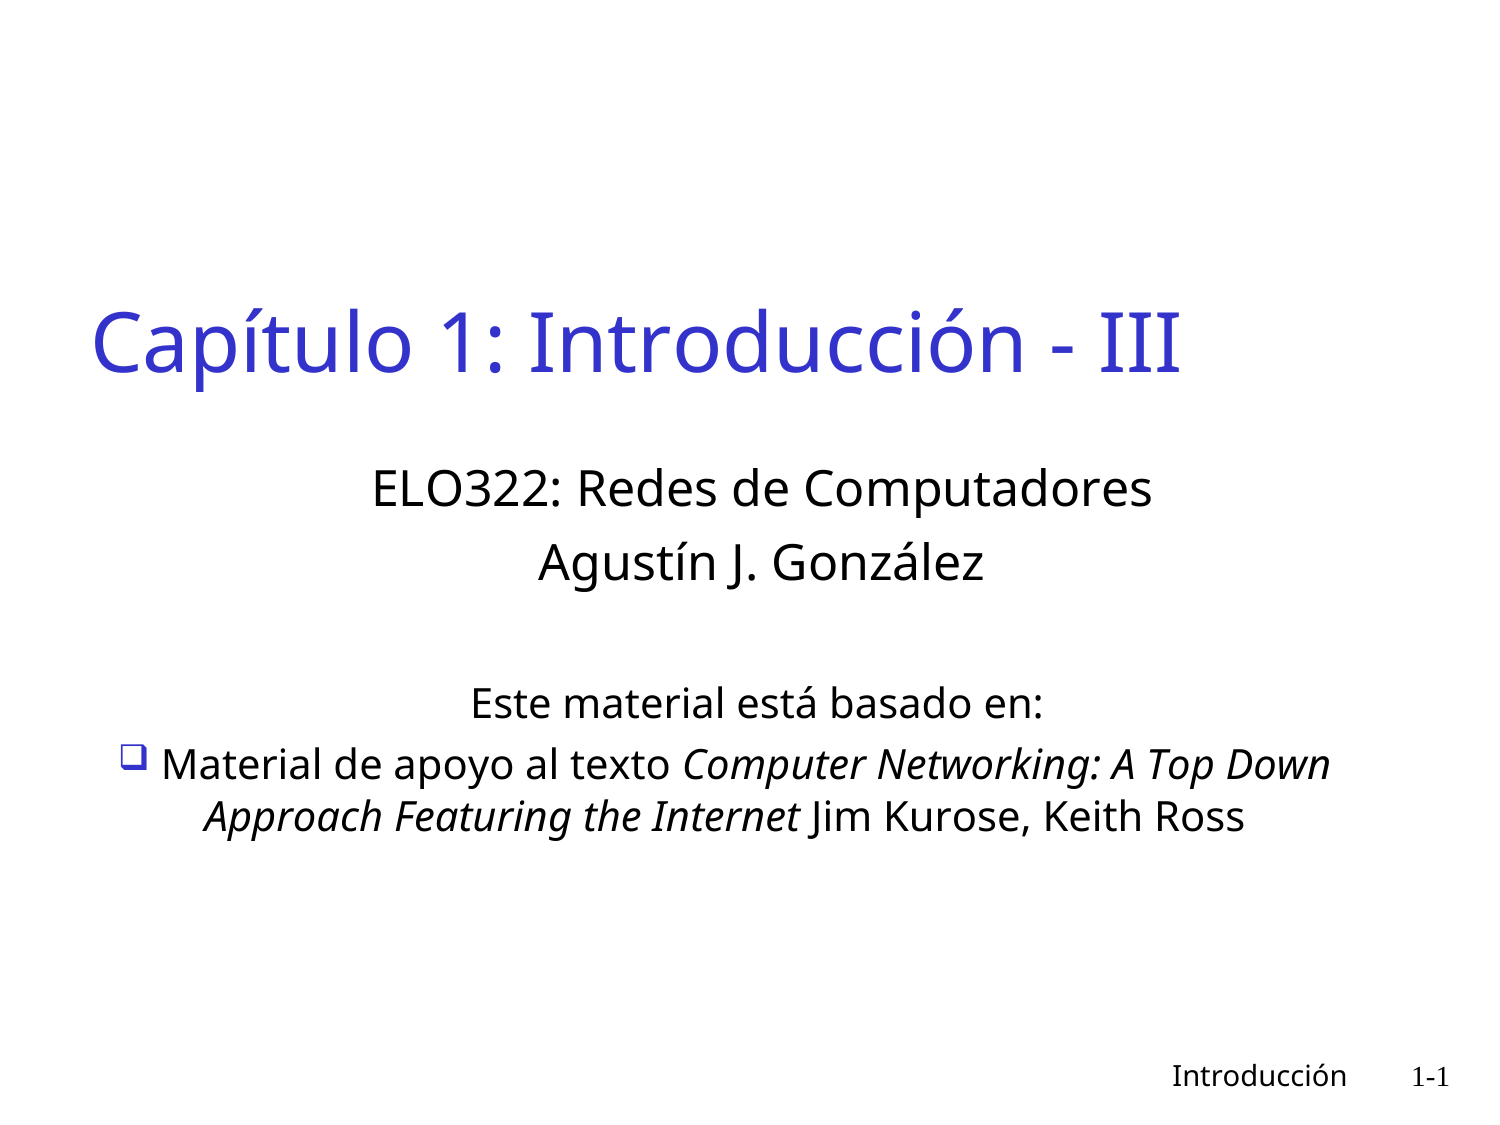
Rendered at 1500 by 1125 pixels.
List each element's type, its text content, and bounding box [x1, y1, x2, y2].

text_box 1-<number> [1362, 1050, 1466, 1125]
subtitle ELO322: Redes de Computadores Agustín J. González Este material está basado en: Material de apoyo al texto Computer Networking: A Top Down Approach Featuring the Internet Jim Kurose, Keith Ross [87, 450, 1363, 1041]
title Capítulo 1: Introducción - III [75, 224, 1351, 456]
text_box Introducción [887, 1050, 1362, 1125]
